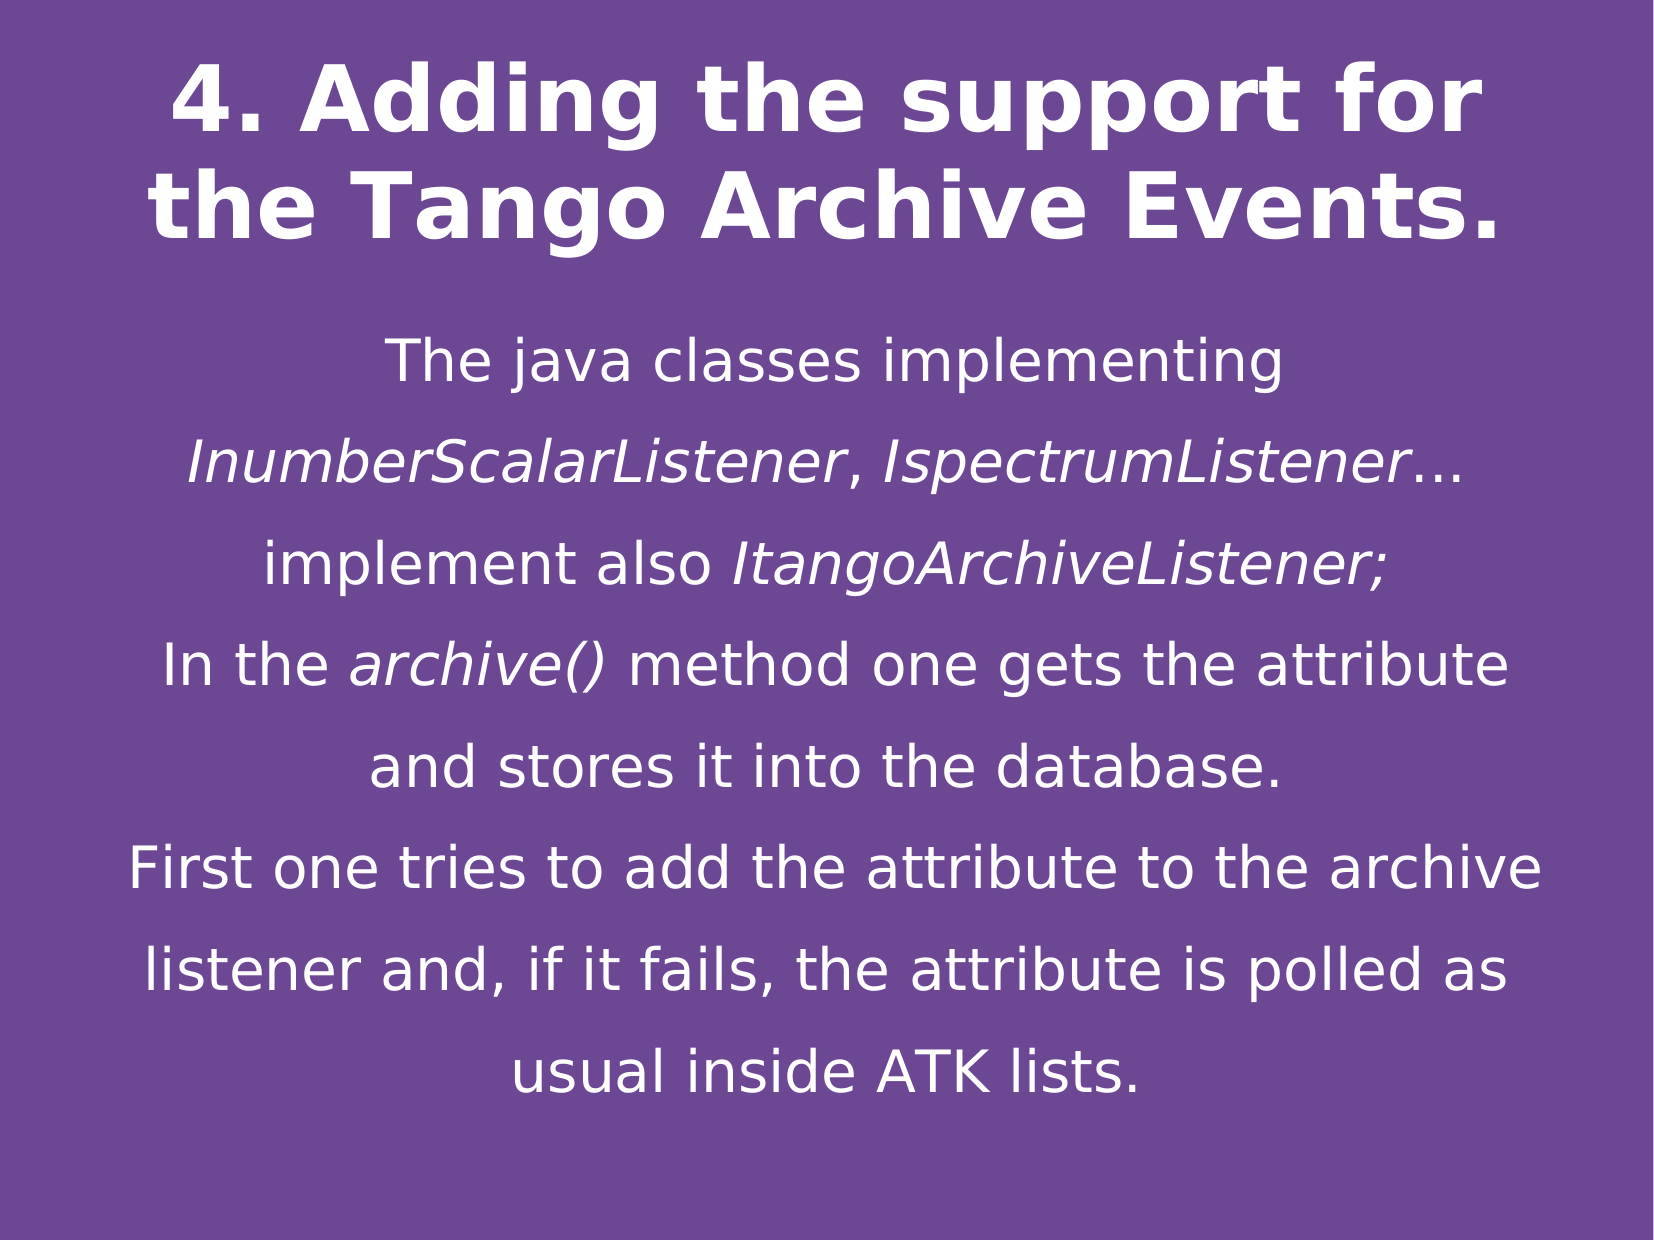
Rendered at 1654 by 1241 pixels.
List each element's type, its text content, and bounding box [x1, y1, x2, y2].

subtitle The java classes implementing InumberScalarListener, IspectrumListener... implement also ItangoArchiveListener; In the archive() method one gets the attribute and stores it into the database. First one tries to add the attribute to the archive listener and, if it fails, the attribute is polled as usual inside ATK lists. [82, 290, 1571, 1109]
title 4. Adding the support for the Tango Archive Events. [82, 45, 1571, 261]
